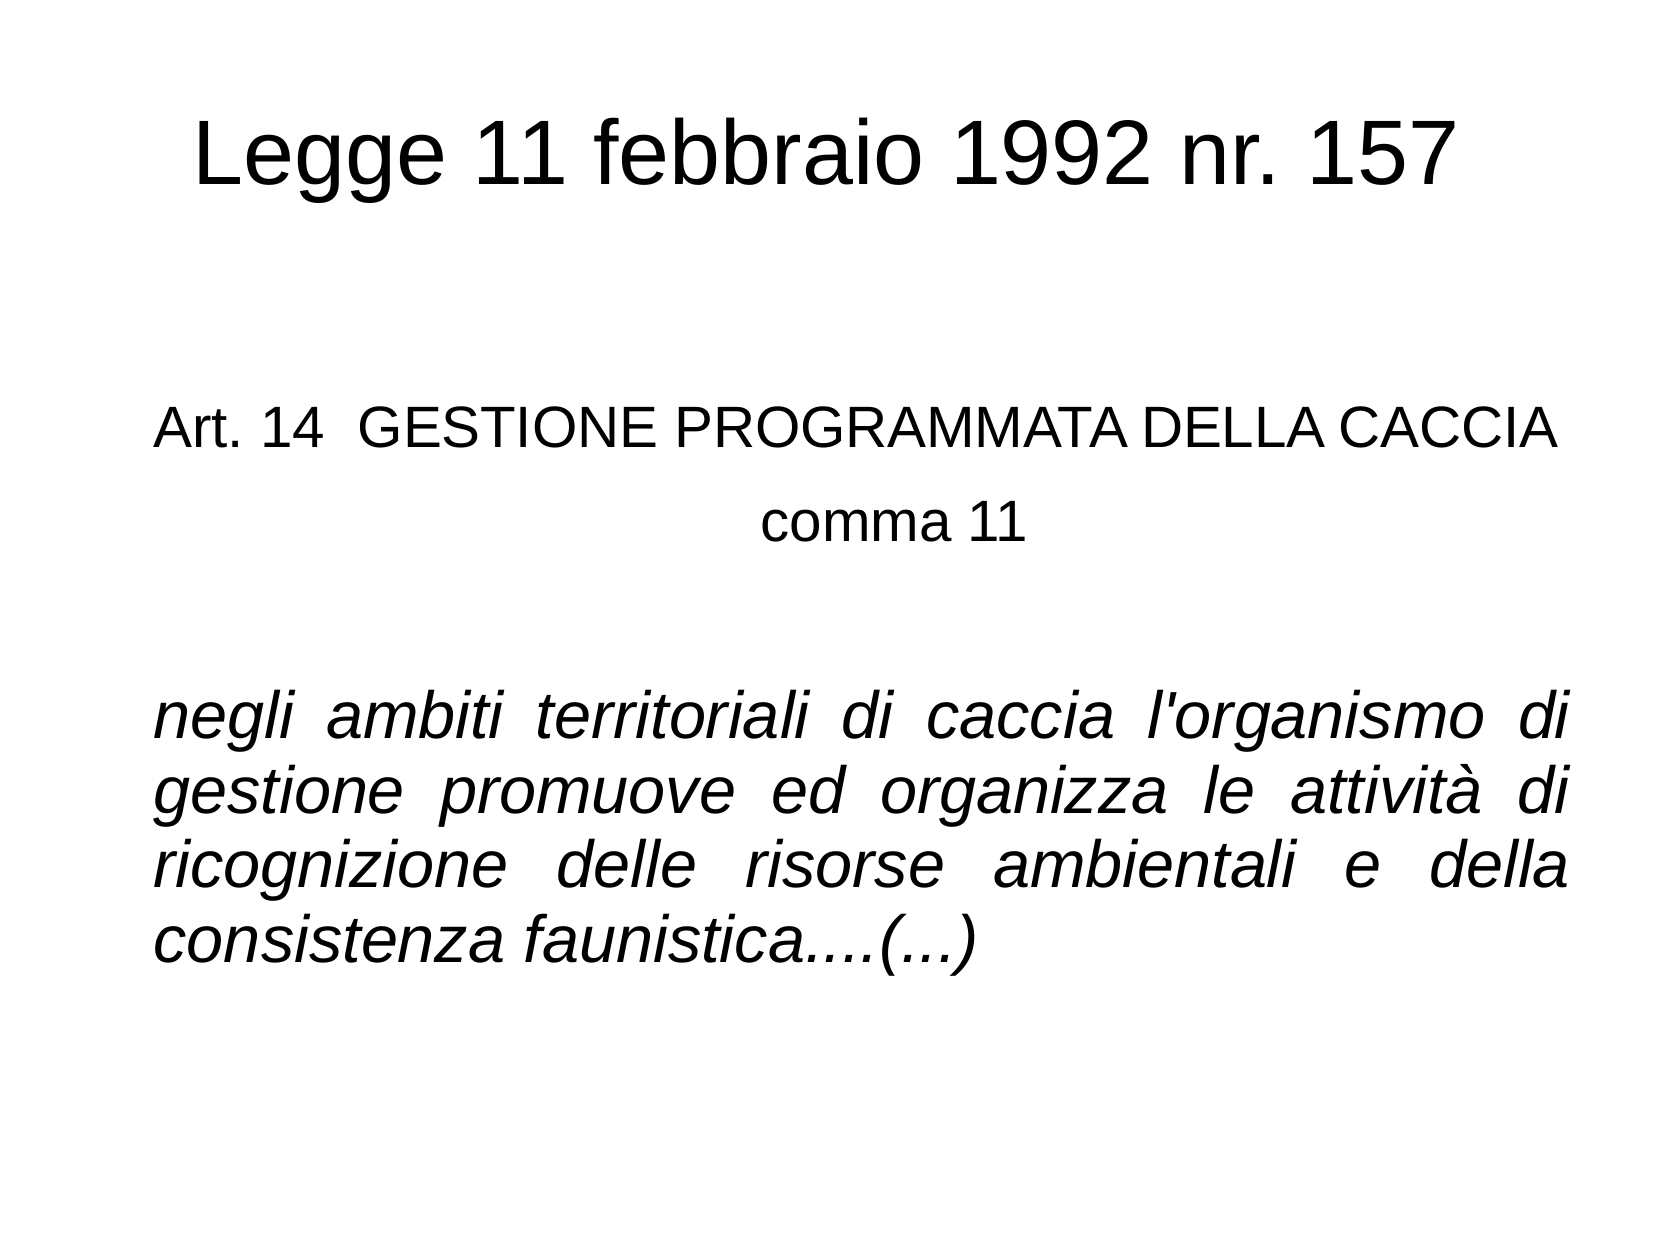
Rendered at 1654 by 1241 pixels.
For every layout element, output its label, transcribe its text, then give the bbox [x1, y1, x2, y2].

title Legge 11 febbraio 1992 nr. 157 [82, 49, 1571, 257]
list Art. 14 GESTIONE PROGRAMMATA DELLA CACCIA comma 11 negli ambiti territoriali di caccia l'organismo di gestione promuove ed organizza le attività di ricognizione delle risorse ambientali e della consistenza faunistica....(...) [82, 290, 1571, 1109]
